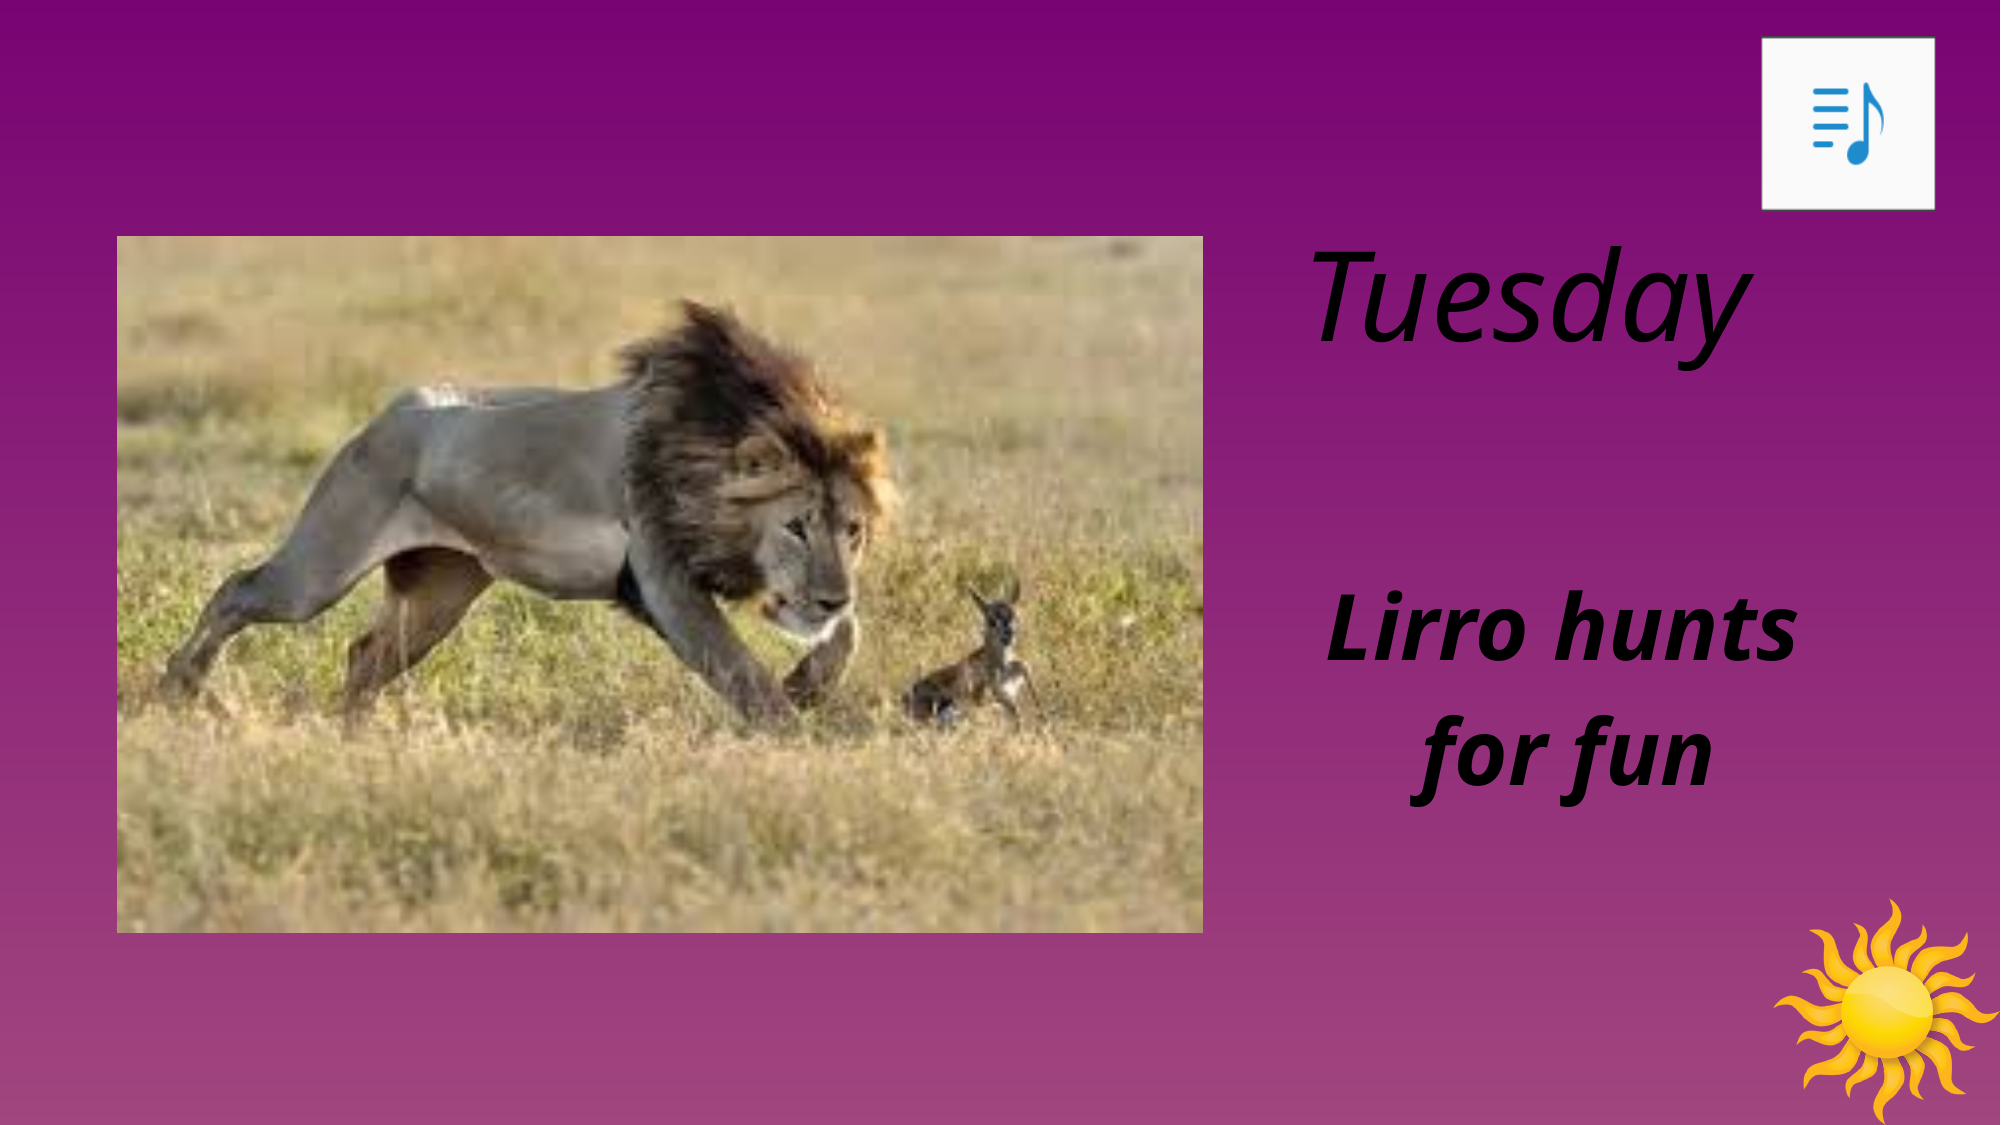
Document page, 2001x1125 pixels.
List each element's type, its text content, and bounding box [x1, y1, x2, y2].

picture [1773, 898, 2000, 1125]
text_box [1759, 35, 1938, 213]
text_box Lirro hunts for fun [1310, 555, 1855, 897]
text_box Tuesday [1287, 200, 1914, 507]
picture [117, 236, 1203, 934]
